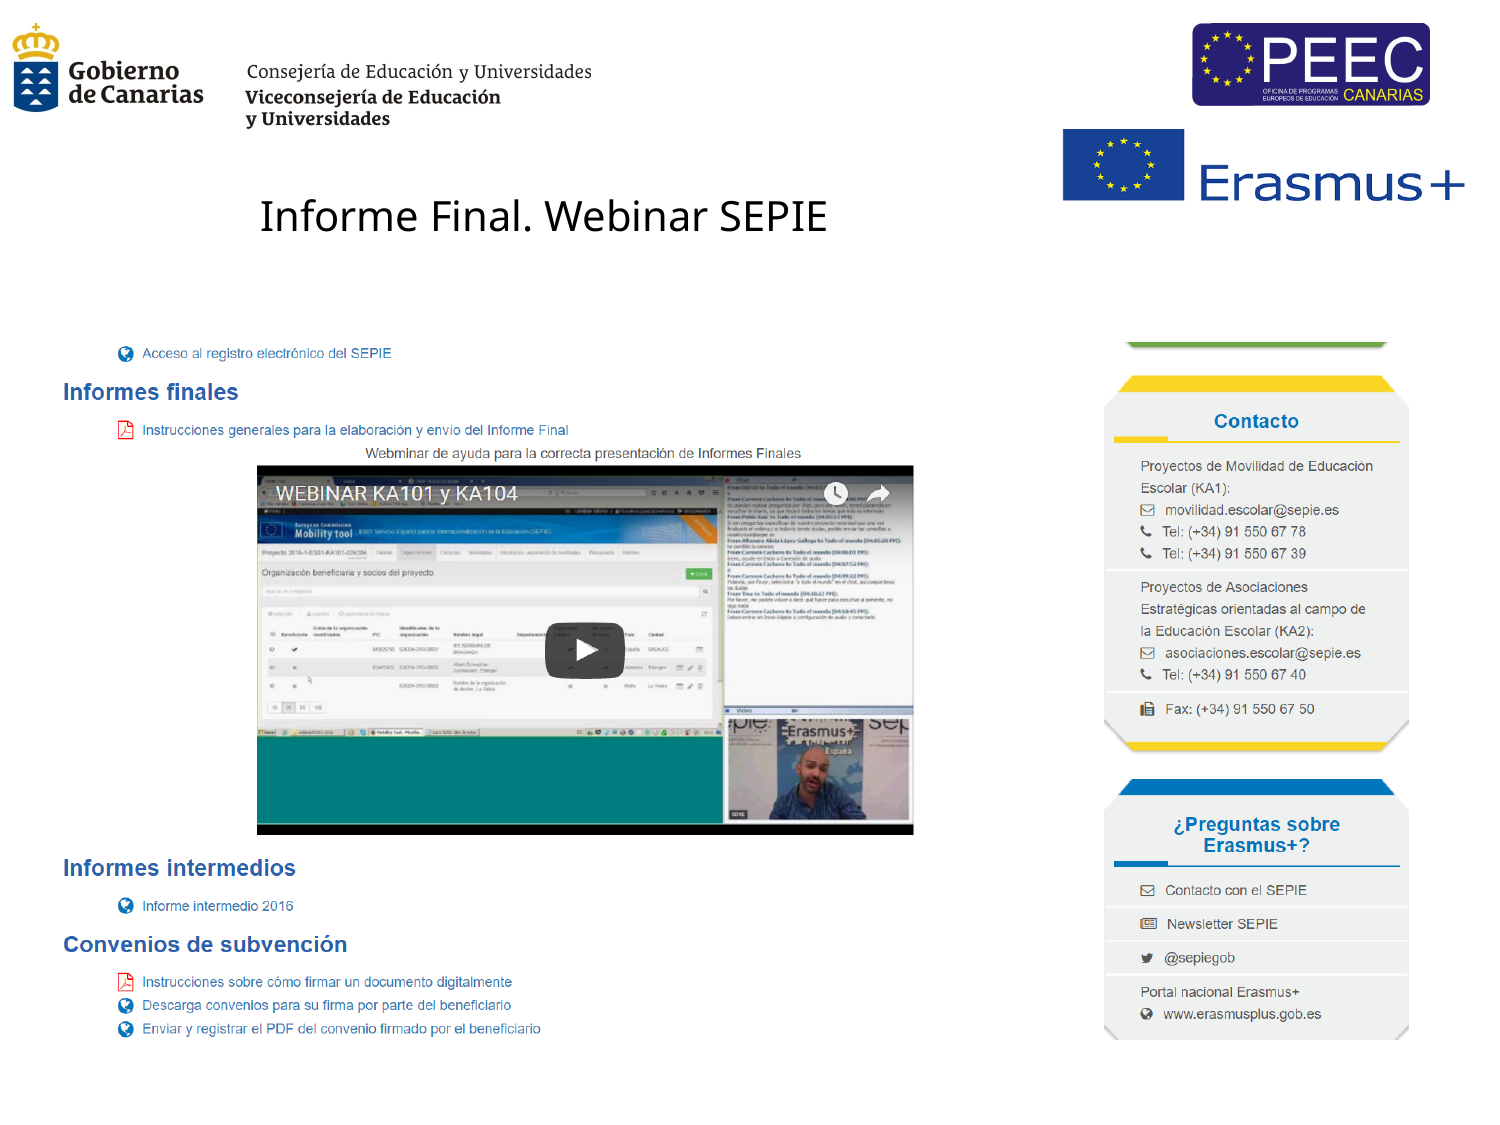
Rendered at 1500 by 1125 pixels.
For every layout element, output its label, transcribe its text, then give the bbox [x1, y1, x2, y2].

picture [47, 342, 1453, 1040]
picture [12, 23, 591, 130]
text_box Informe Final. Webinar SEPIE [73, 159, 1016, 272]
picture [1062, 129, 1465, 201]
picture [1192, 23, 1430, 106]
